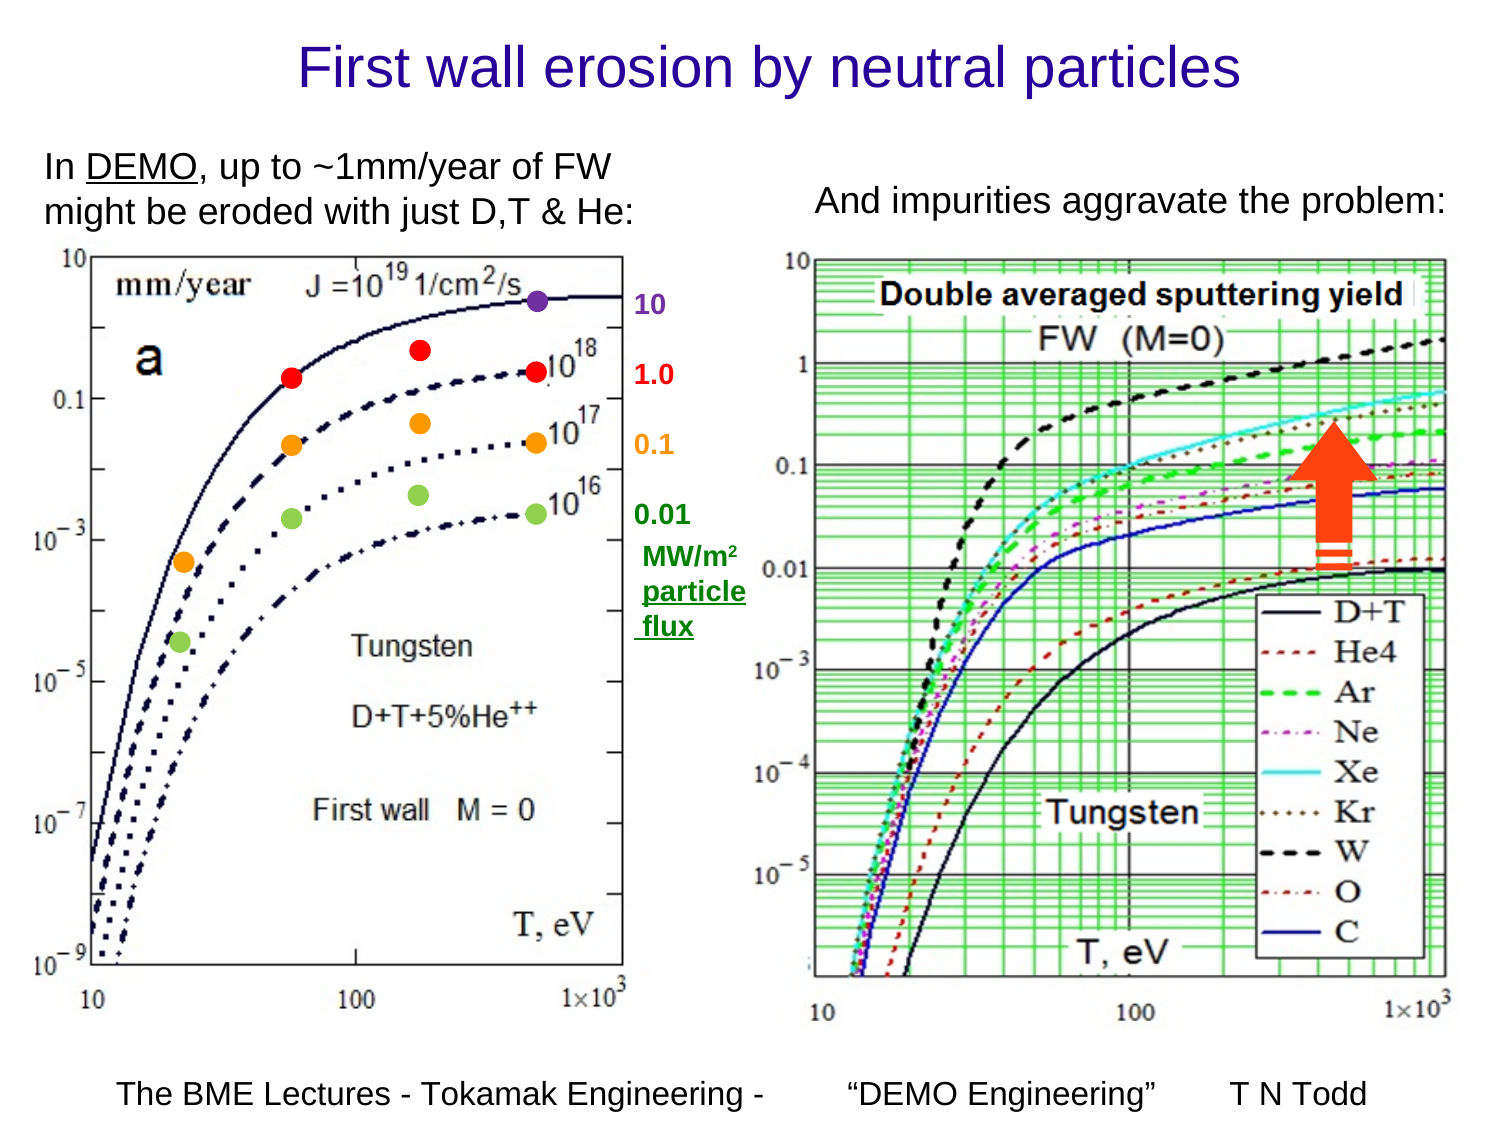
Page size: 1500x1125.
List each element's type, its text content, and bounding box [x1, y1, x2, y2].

picture [754, 247, 1459, 1031]
text_box First wall erosion by neutral particles [282, 21, 1258, 107]
picture [35, 234, 650, 1022]
text_box [280, 434, 303, 456]
text_box [525, 503, 547, 525]
text_box In DEMO, up to ~1mm/year of FW might be eroded with just D,T & He: [29, 134, 687, 249]
text_box [1315, 549, 1353, 557]
text_box [173, 551, 195, 573]
text_box [280, 508, 303, 530]
text_box [407, 484, 429, 507]
text_box [409, 412, 431, 435]
text_box [526, 290, 549, 313]
text_box [1315, 563, 1353, 571]
text_box And impurities aggravate the problem: [799, 168, 1500, 252]
text_box [280, 367, 303, 389]
text_box [525, 361, 547, 383]
text_box [1288, 421, 1379, 543]
text_box [169, 631, 191, 653]
text_box [409, 339, 431, 362]
text_box [525, 432, 547, 454]
text_box 10 1.0 0.1 0.01 MW/m2 particle flux [619, 277, 762, 651]
